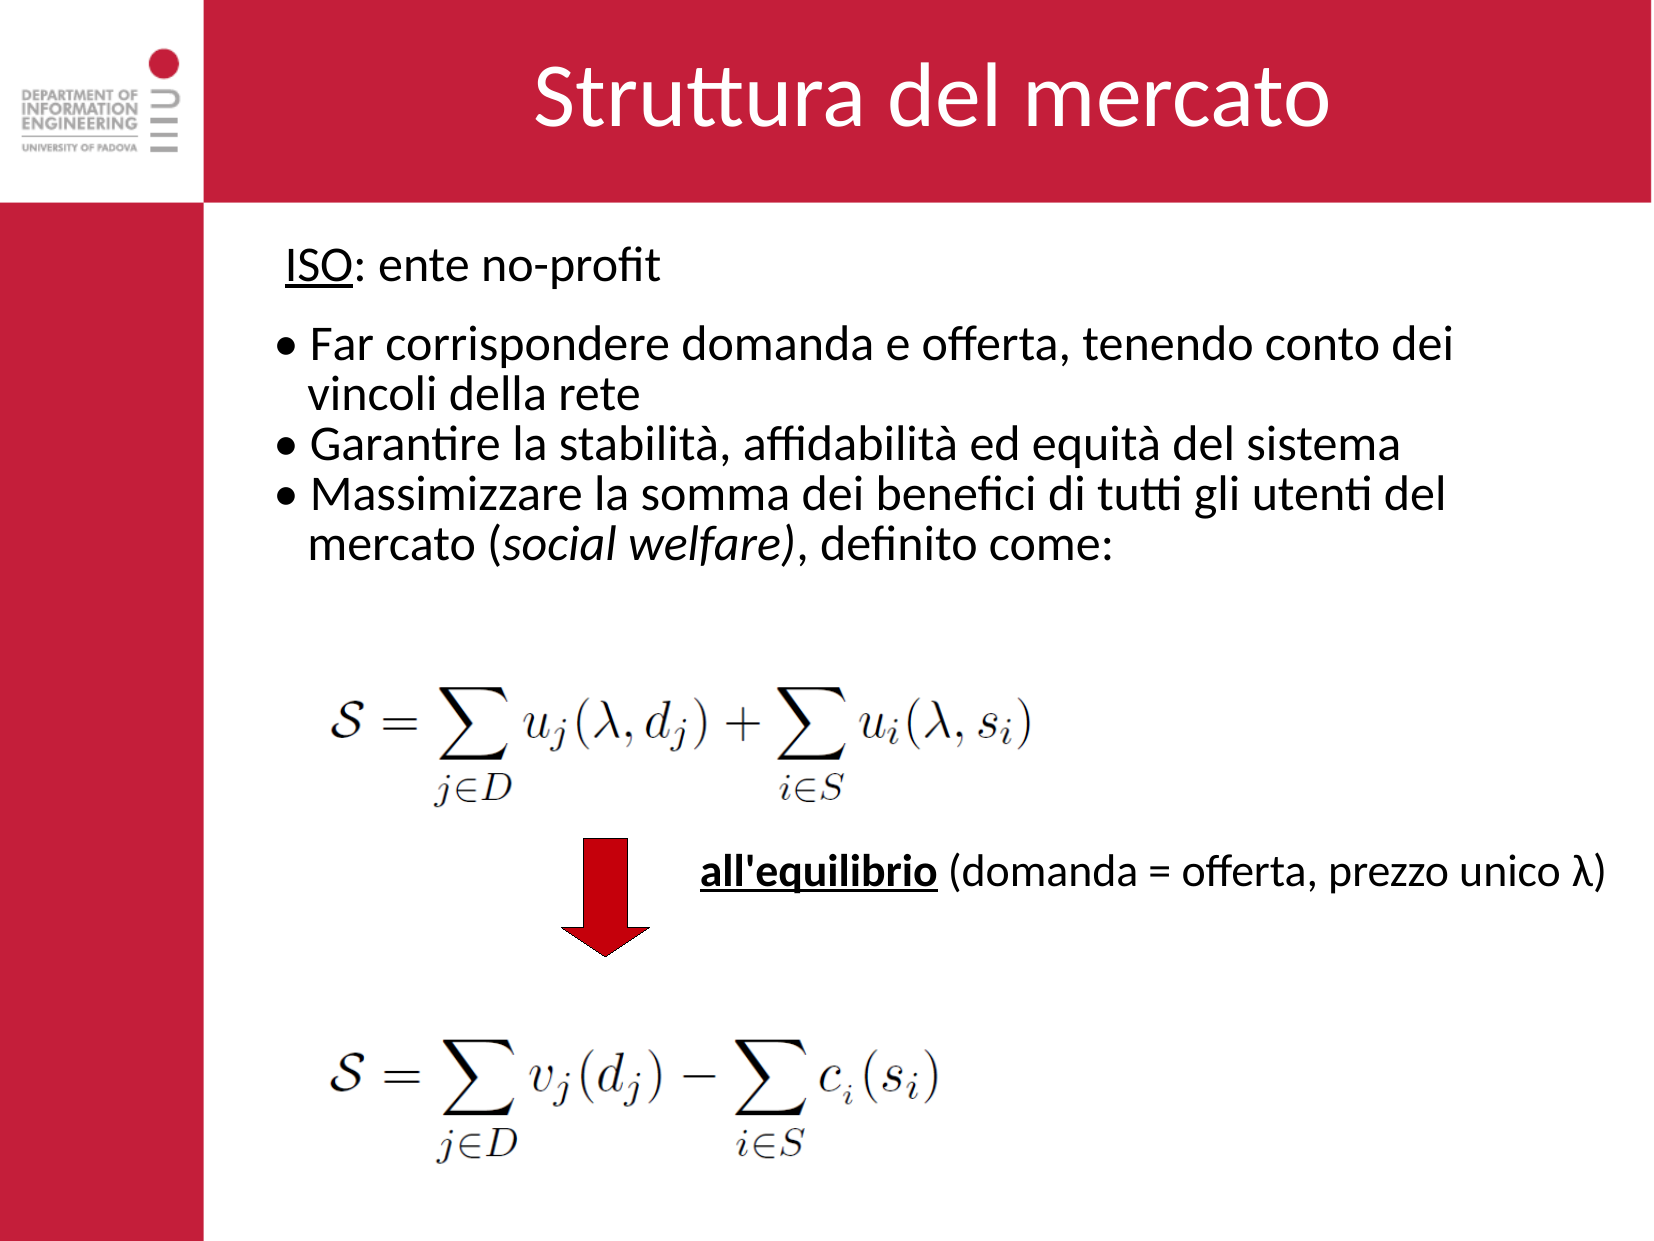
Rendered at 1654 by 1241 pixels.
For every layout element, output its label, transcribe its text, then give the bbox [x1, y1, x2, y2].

text_box all'equilibrio (domanda = offerta, prezzo unico λ) [685, 844, 1630, 963]
text_box ISO: ente no-profit • Far corrispondere domanda e offerta, tenendo conto dei vincoli della rete • Garantire la stabilità, affidabilità ed equità del sistema • Massimizzare la somma dei benefici di tutti gli utenti del mercato (social welfare), definito come: [236, 236, 1625, 1211]
picture [0, 0, 212, 1241]
title Struttura del mercato [212, 0, 1654, 207]
text_box [561, 838, 650, 957]
picture [308, 649, 1063, 831]
subtitle [206, 206, 1654, 1241]
picture [303, 1002, 975, 1182]
